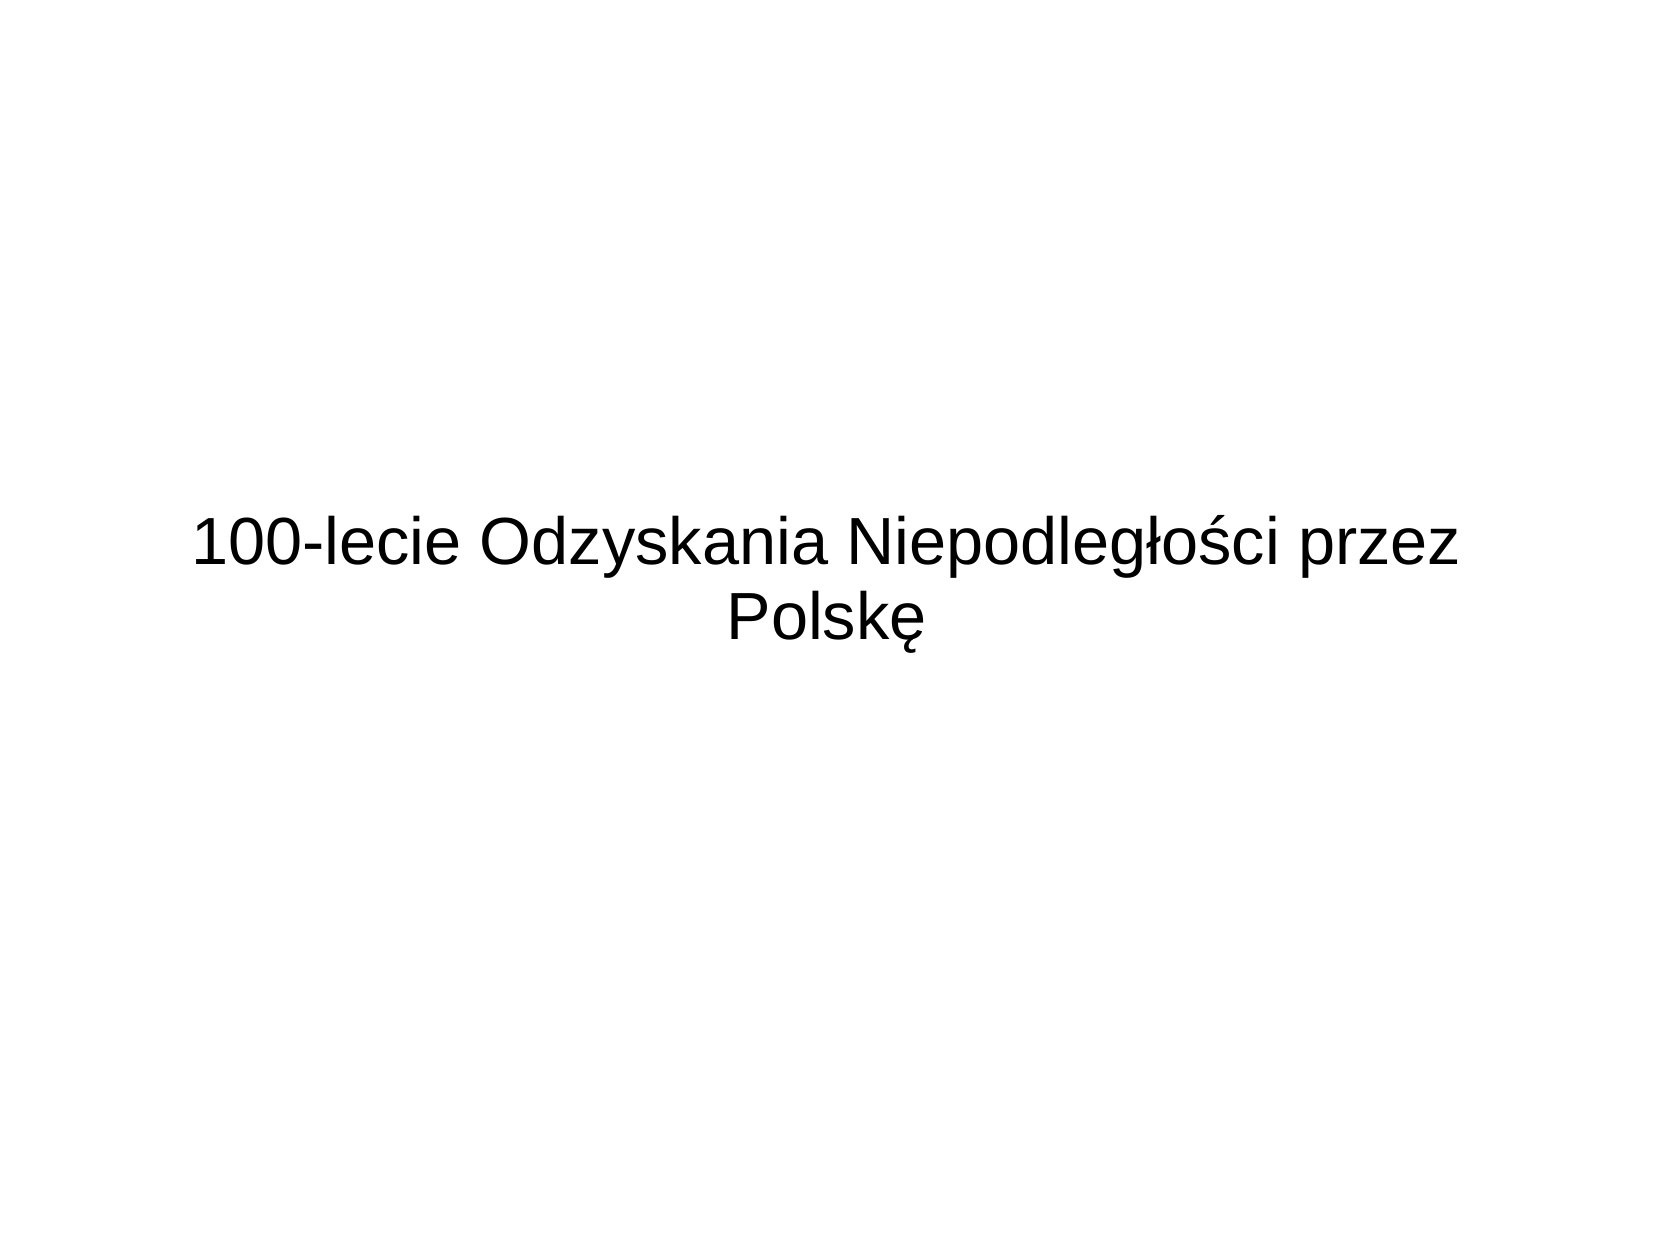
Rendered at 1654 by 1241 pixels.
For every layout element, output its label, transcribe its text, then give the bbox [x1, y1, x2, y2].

subtitle 100-lecie Odzyskania Niepodległości przez Polskę [82, 49, 1571, 1109]
